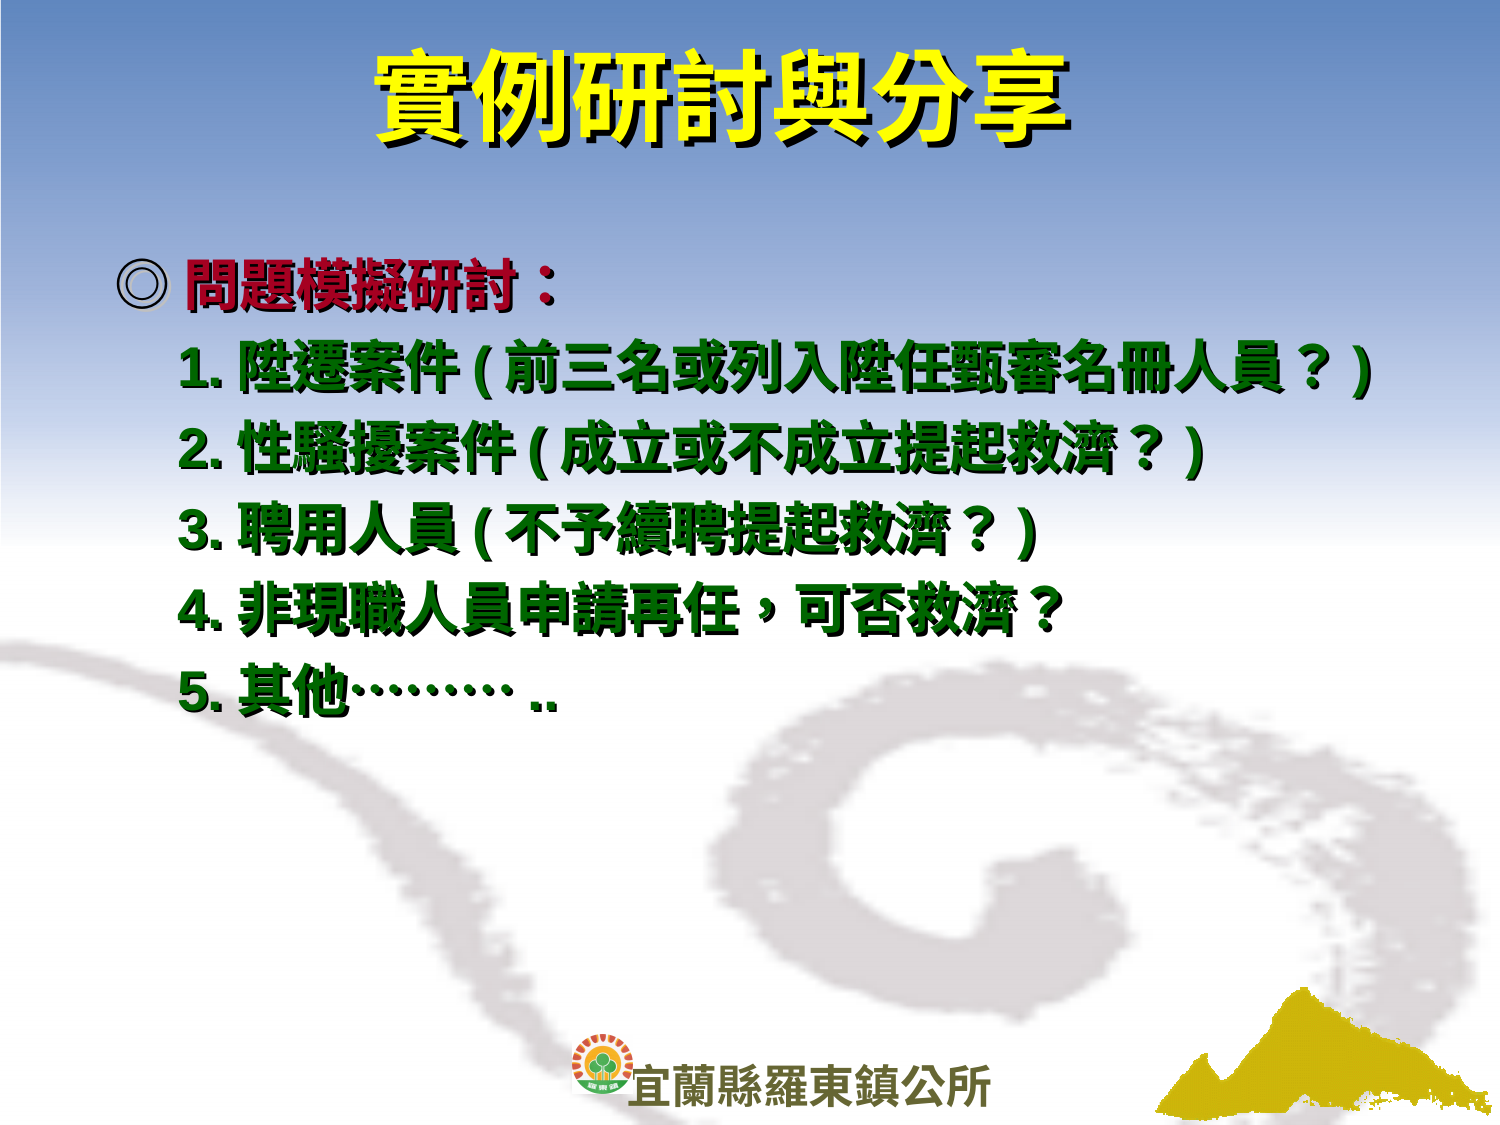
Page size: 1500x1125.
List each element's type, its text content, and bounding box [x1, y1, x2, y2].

text_box 實例研討與分享 [41, 0, 1400, 188]
text_box ◎問題模擬研討： 1.陞遷案件(前三名或列入陞任甄審名冊人員？) 2.性騷擾案件(成立或不成立提起救濟？) 3.聘用人員(不予續聘提起救濟？) 4.非現職人員申請再任，可否救濟？ 5.其他……….. [100, 241, 1404, 799]
picture [0, 0, 1500, 1125]
